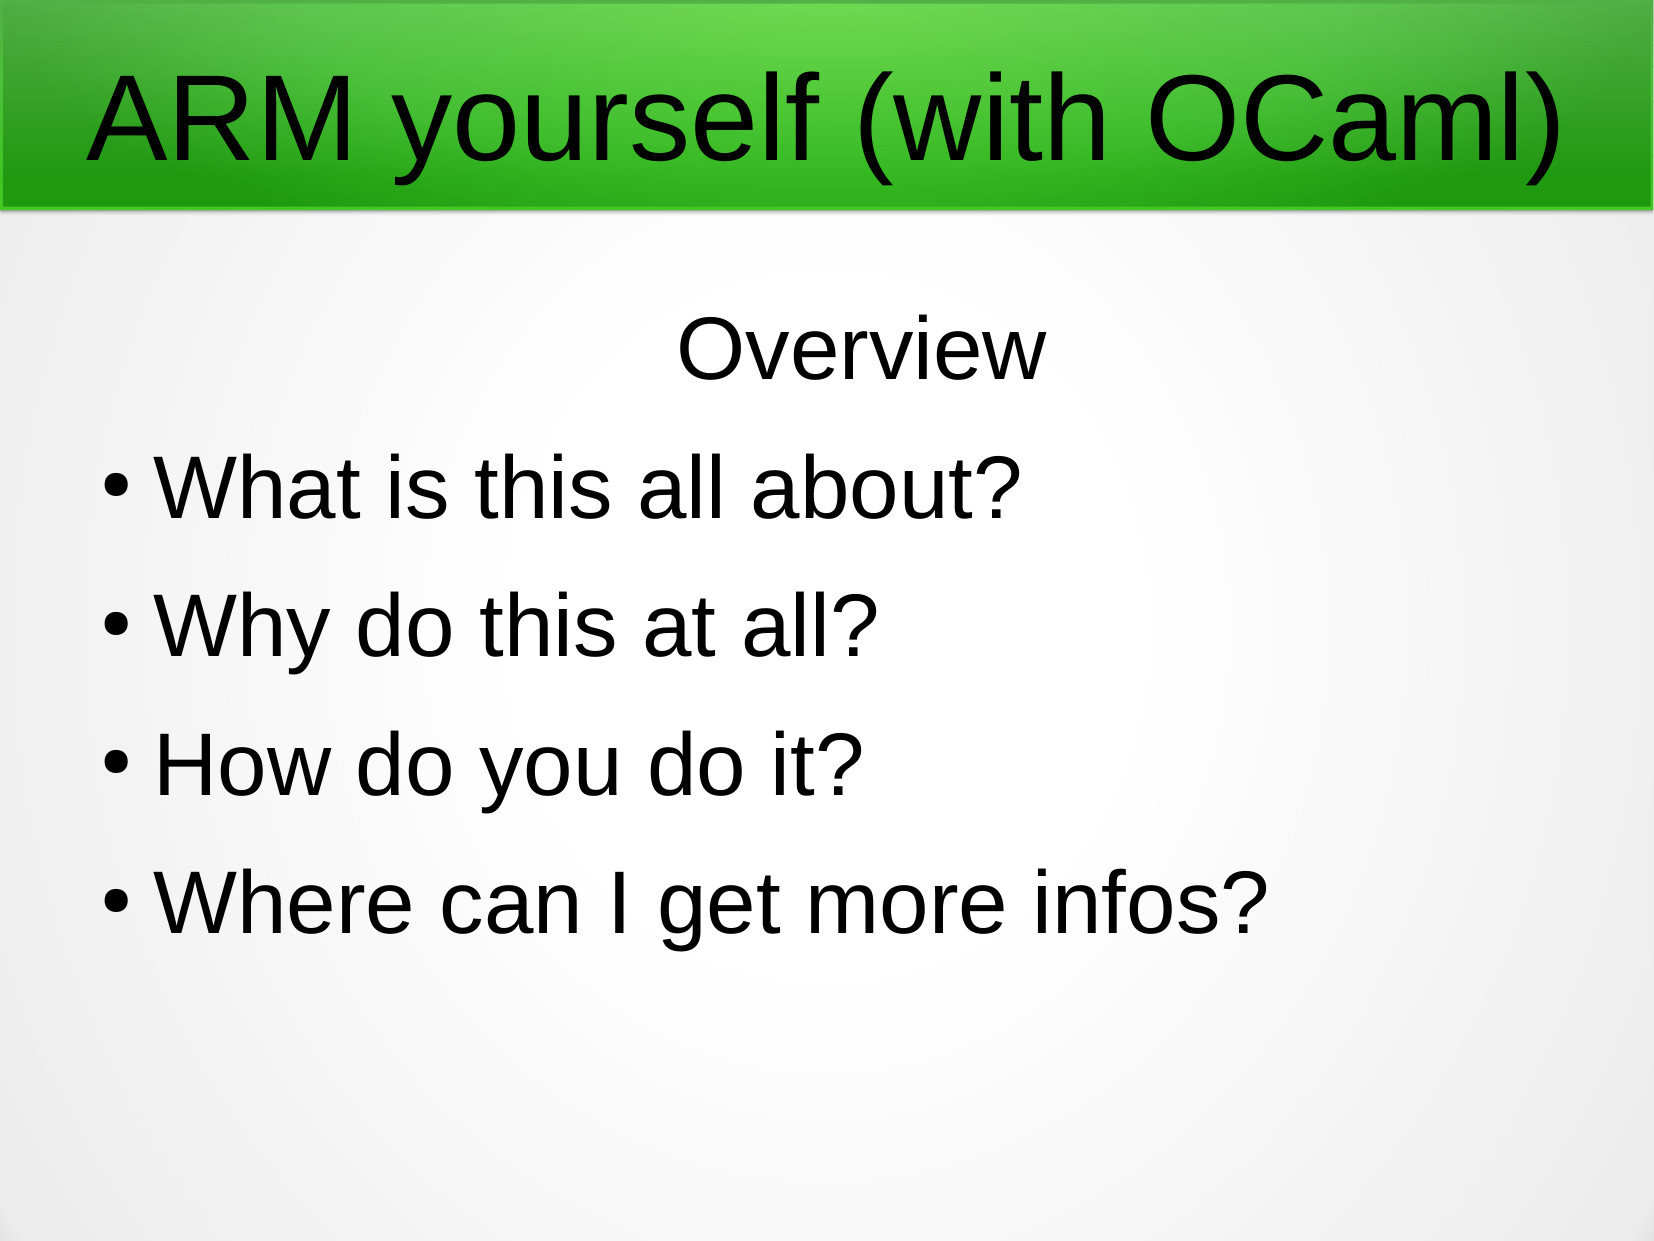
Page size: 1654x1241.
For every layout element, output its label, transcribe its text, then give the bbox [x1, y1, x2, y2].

list Overview What is this all about? Why do this at all? How do you do it? Where can I get more infos? [82, 299, 1571, 1019]
title ARM yourself (with OCaml) [82, 47, 1571, 189]
